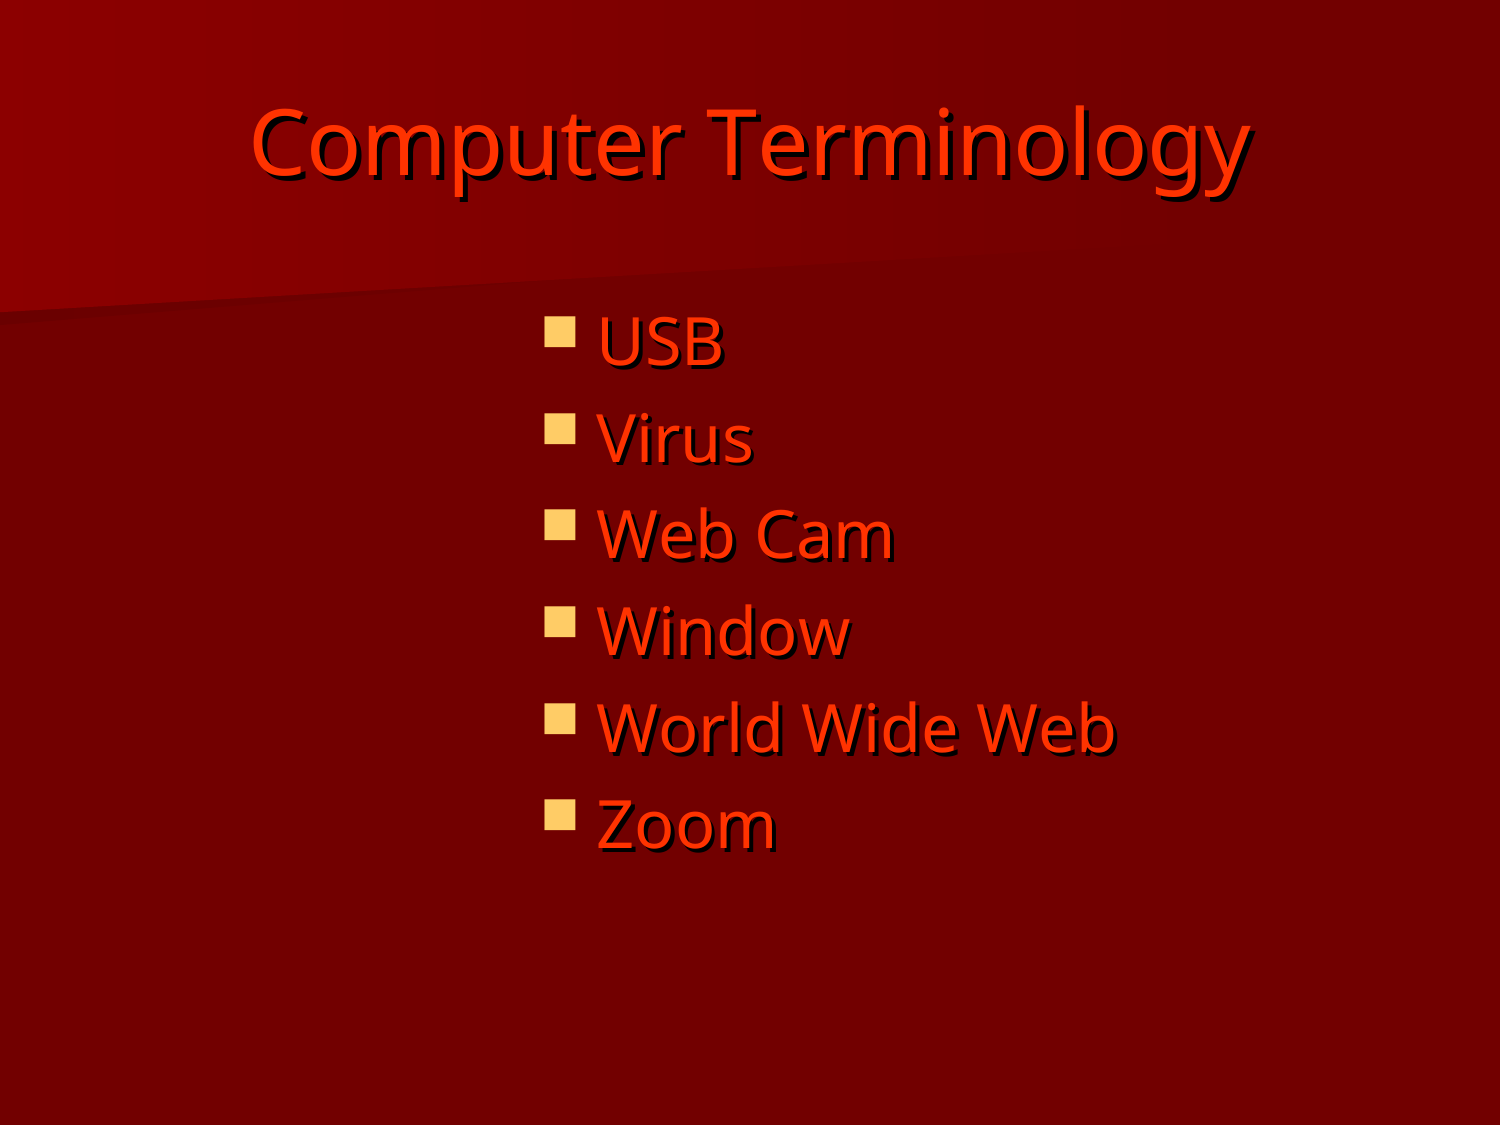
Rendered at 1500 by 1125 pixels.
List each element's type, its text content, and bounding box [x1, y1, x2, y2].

title Computer Terminology [75, 45, 1426, 233]
list USB Virus Web Cam Window World Wide Web Zoom [525, 290, 1152, 1029]
